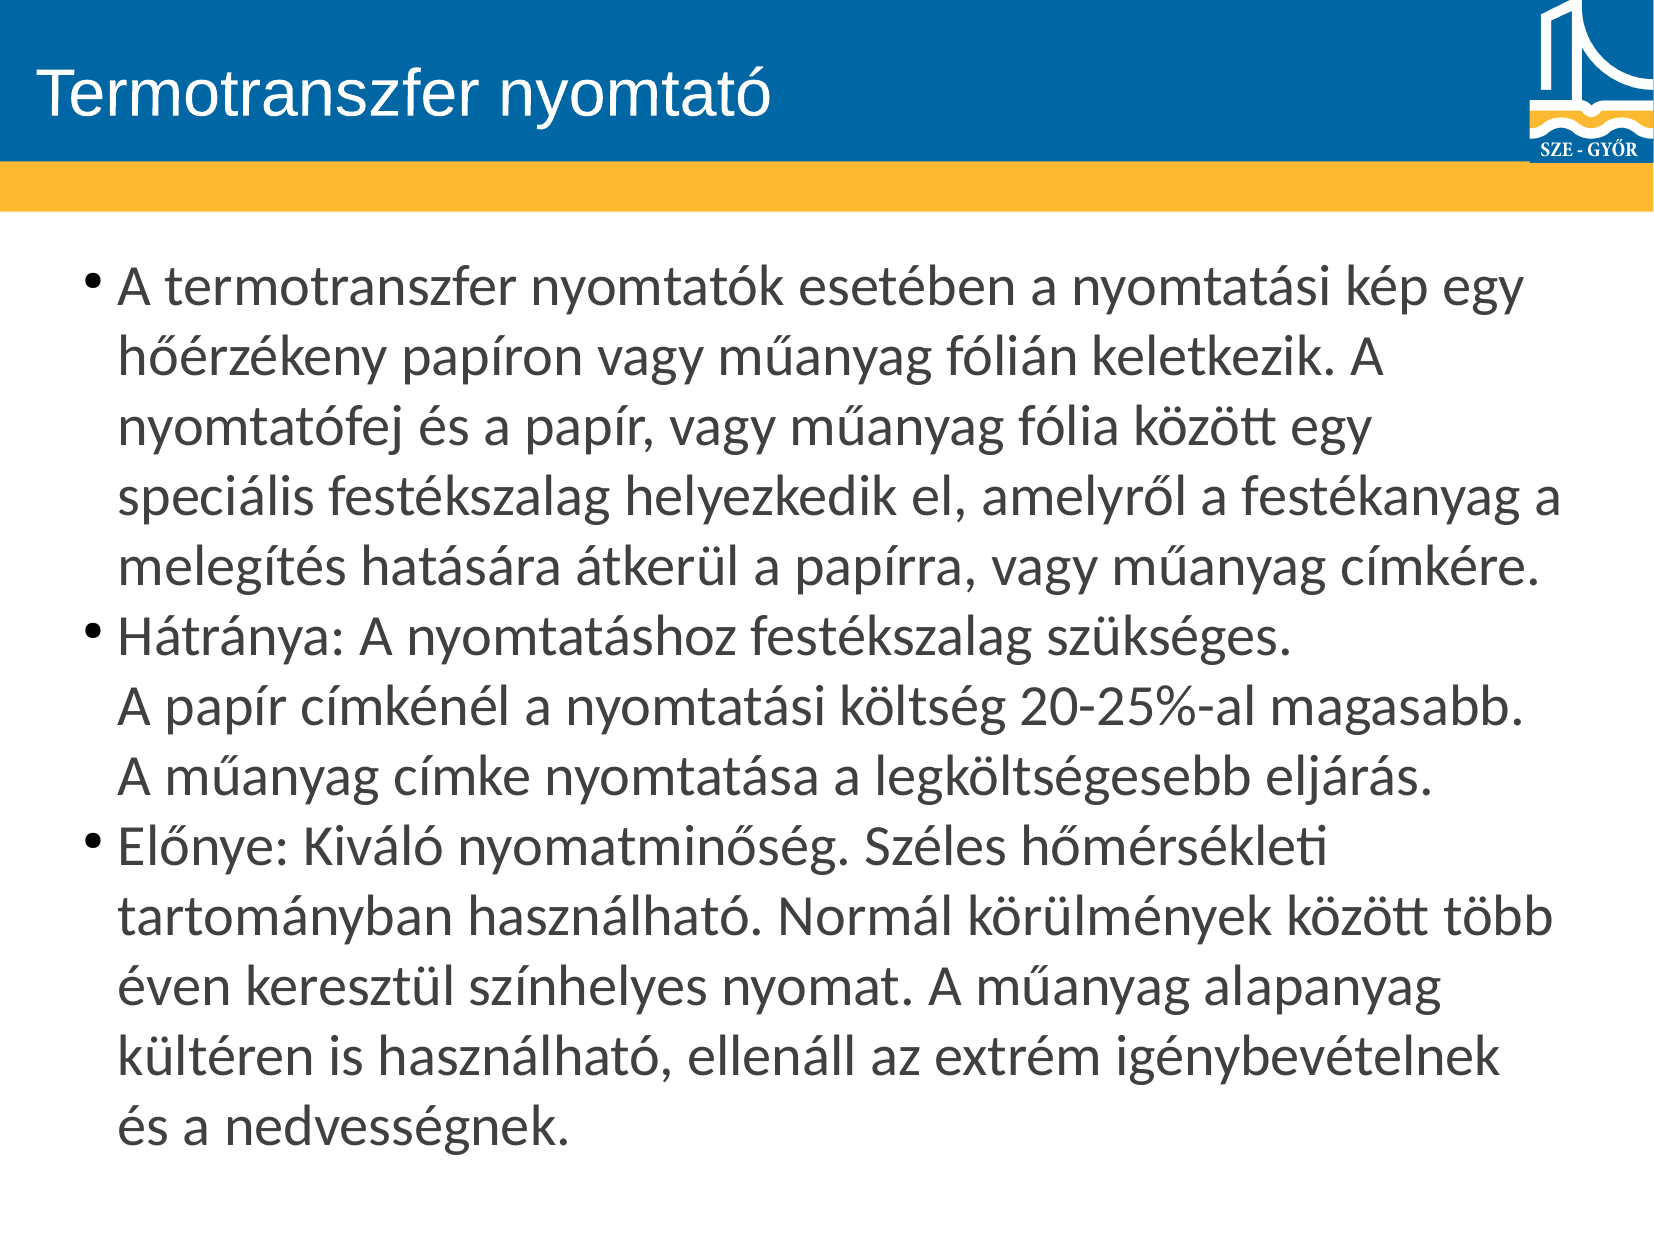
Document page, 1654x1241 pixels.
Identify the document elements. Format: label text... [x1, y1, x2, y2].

picture [1529, 0, 1654, 163]
text_box A termotranszfer nyomtatók esetében a nyomtatási kép egy hőérzékeny papíron vagy műanyag fólián keletkezik. A nyomtatófej és a papír, vagy műanyag fólia között egy speciális festékszalag helyezkedik el, amelyről a festékanyag a melegítés hatására átkerül a papírra, vagy műanyag címkére. Hátránya: A nyomtatáshoz festékszalag szükséges. A papír címkénél a nyomtatási költség 20-25%-al magasabb. A műanyag címke nyomtatása a legköltségesebb eljárás. Előnye: Kiváló nyomatminőség. Széles hőmérsékleti tartományban használható. Normál körülmények között több éven keresztül színhelyes nyomat. A műanyag alapanyag kültéren is használható, ellenáll az extrém igénybevételnek és a nedvességnek. [82, 247, 1571, 1198]
text_box Termotranszfer nyomtató [34, 48, 1524, 144]
